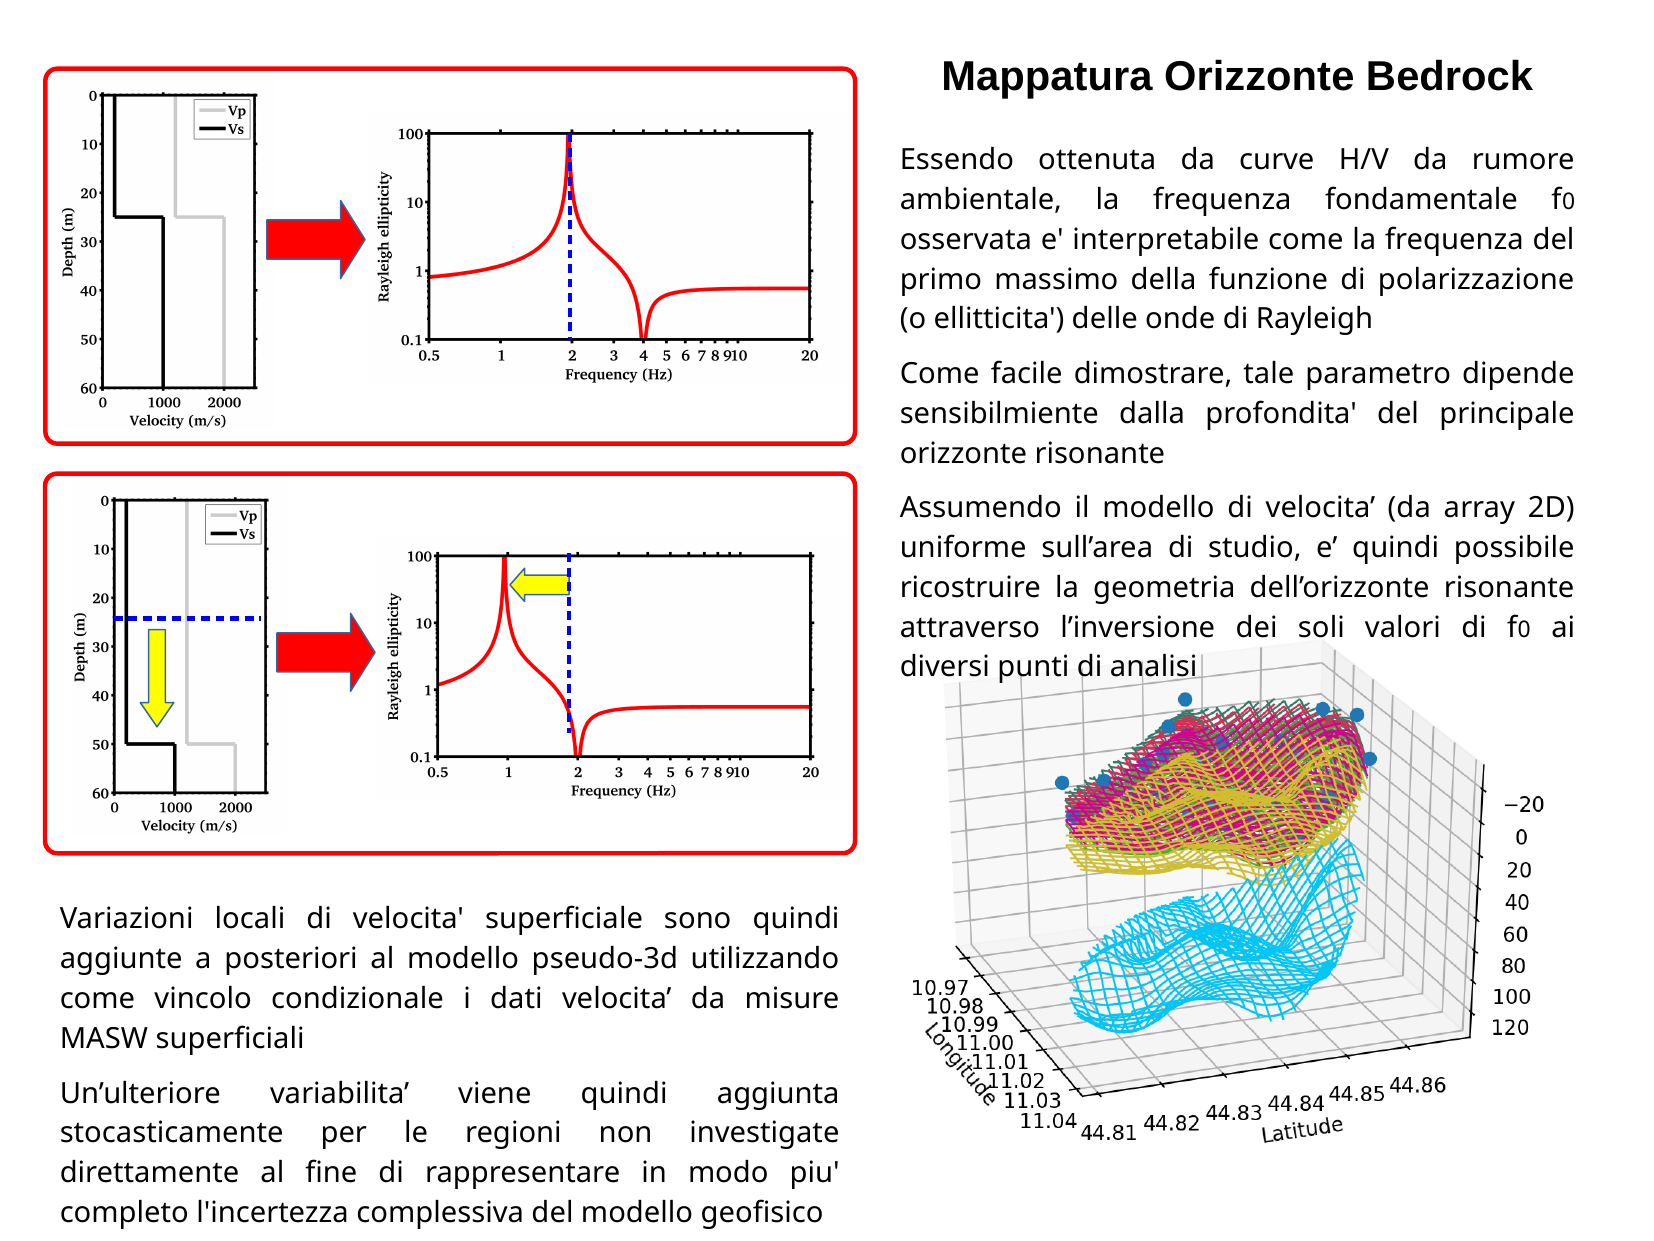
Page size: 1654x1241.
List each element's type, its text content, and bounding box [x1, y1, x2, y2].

picture [58, 71, 275, 429]
picture [736, 1168, 745, 1180]
picture [716, 513, 1653, 1216]
picture [754, 1168, 763, 1180]
text_box [509, 568, 570, 602]
picture [1253, 585, 1262, 595]
picture [1066, 589, 1073, 595]
picture [820, 1167, 828, 1180]
text_box [266, 200, 366, 279]
picture [1517, 589, 1524, 595]
picture [1481, 585, 1490, 595]
picture [1306, 585, 1315, 595]
picture [809, 1208, 818, 1216]
picture [375, 513, 852, 850]
text_box [276, 613, 376, 692]
picture [1370, 585, 1379, 595]
picture [722, 1208, 730, 1213]
text_box [140, 629, 174, 727]
picture [1223, 589, 1230, 595]
text_box Variazioni locali di velocita' superficiale sono quindi aggiunte a posteriori al modello pseudo-3d utilizzando come vincolo condizionale i dati velocita’ da misure MASW superficiali Un’ulteriore variabilita’ viene quindi aggiunta stocasticamente per le regioni non investigate direttamente al fine di rappresentare in modo piu' completo l'incertezza complessiva del modello geofisico [45, 890, 856, 1167]
picture [70, 476, 286, 834]
picture [992, 585, 1000, 595]
picture [1097, 585, 1106, 595]
picture [1131, 585, 1140, 595]
picture [739, 1208, 748, 1216]
text_box Mappatura Orizzonte Bedrock Essendo ottenuta da curve H/V da rumore ambientale, la frequenza fondamentale f0 osservata e' interpretabile come la frequenza del primo massimo della funzione di polarizzazione (o ellitticita') delle onde di Rayleigh Come facile dimostrare, tale parametro dipende sensibilmiente dalla profondita' del principale orizzonte risonante Assumendo il modello di velocita’ (da array 2D) uniforme sull’area di studio, e’ quindi possibile ricostruire la geometria dell’orizzonte risonante attraverso l’inversione dei soli valori di f0 ai diversi punti di analisi [885, 45, 1591, 585]
picture [719, 1168, 728, 1180]
picture [365, 113, 852, 383]
picture [794, 1168, 803, 1180]
picture [937, 585, 946, 595]
